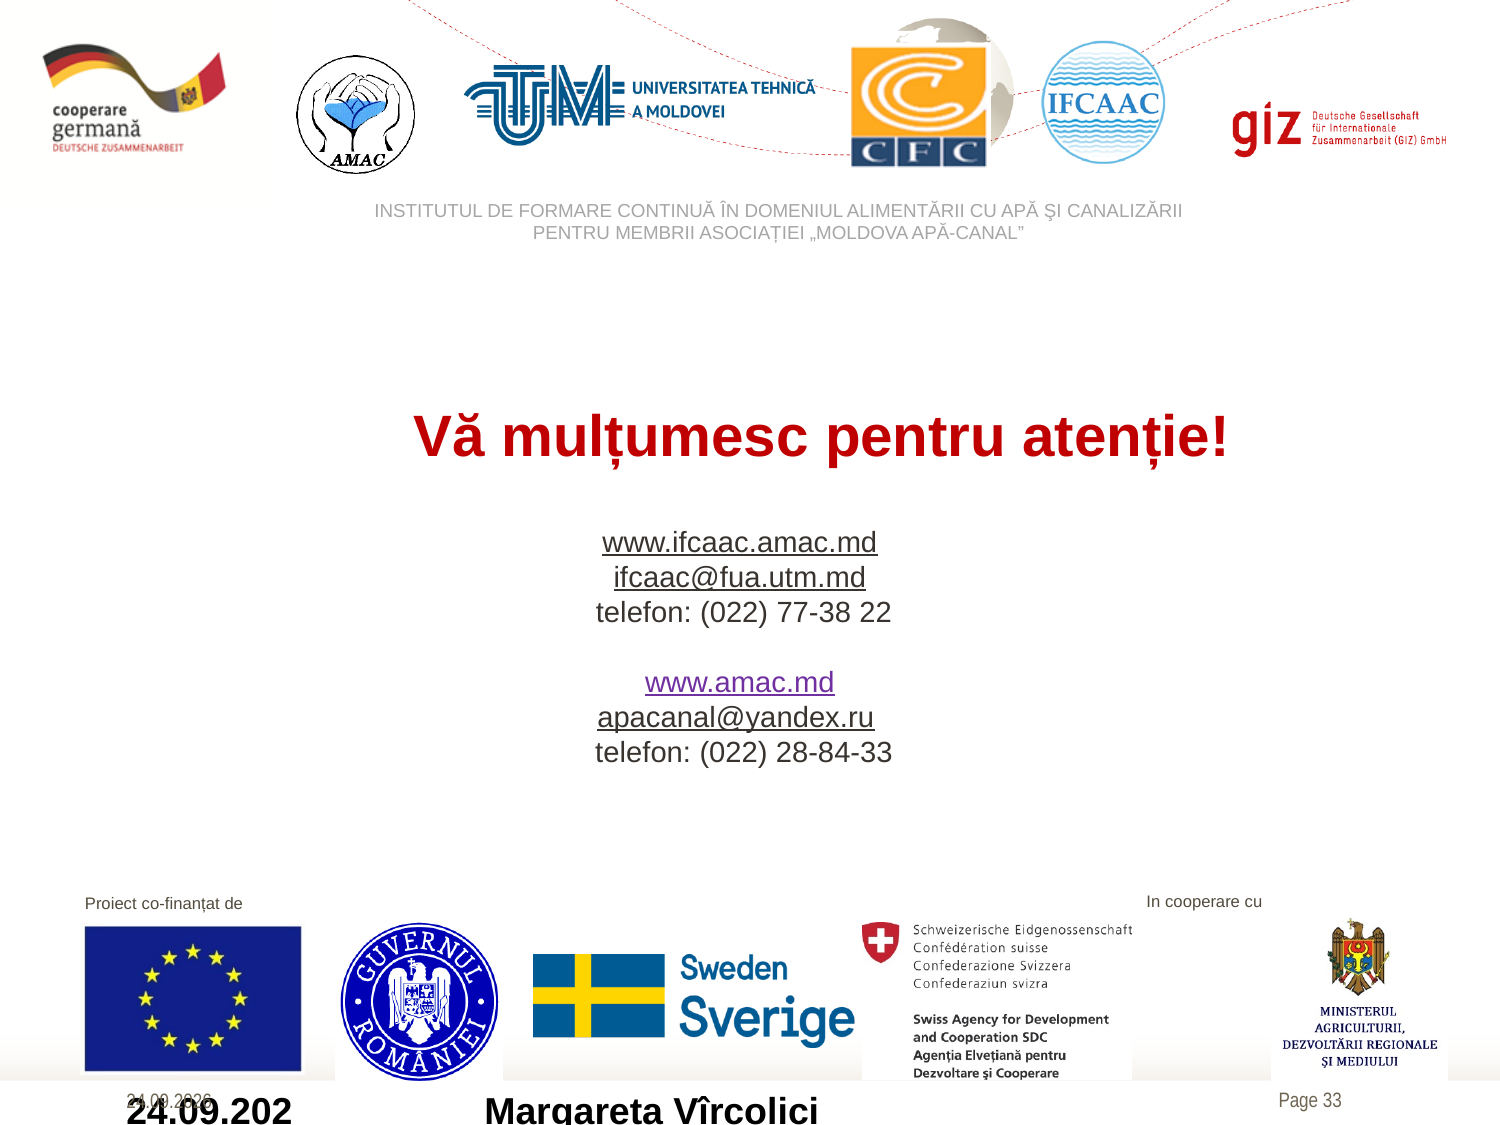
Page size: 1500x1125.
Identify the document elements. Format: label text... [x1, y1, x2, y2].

text_box 14.07.2021 [111, 1079, 324, 1120]
picture [0, 908, 1500, 1086]
footer Margareta Vîrcolici [469, 1079, 1031, 1120]
text_box Proiect co-finanțat de [70, 885, 295, 921]
text_box In cooperare cu [1131, 882, 1320, 918]
text_box www.ifcaac.amac.md ifcaac@fua.utm.md telefon: (022) 77-38 22 www.amac.md apacanal@yandex.ru telefon: (022) 28-84-33 [304, 516, 1184, 796]
text_box INSTITUTUL DE FORMARE CONTINUĂ ÎN DOMENIUL ALIMENTĂRII CU APĂ ŞI CANALIZĂRII PENTRU MEMBRII ASOCIAȚIEI „MOLDOVA APĂ-CANAL” [190, 170, 1366, 251]
picture [0, 0, 1500, 206]
text_box Vă mulțumesc pentru atenție! [399, 265, 1427, 607]
